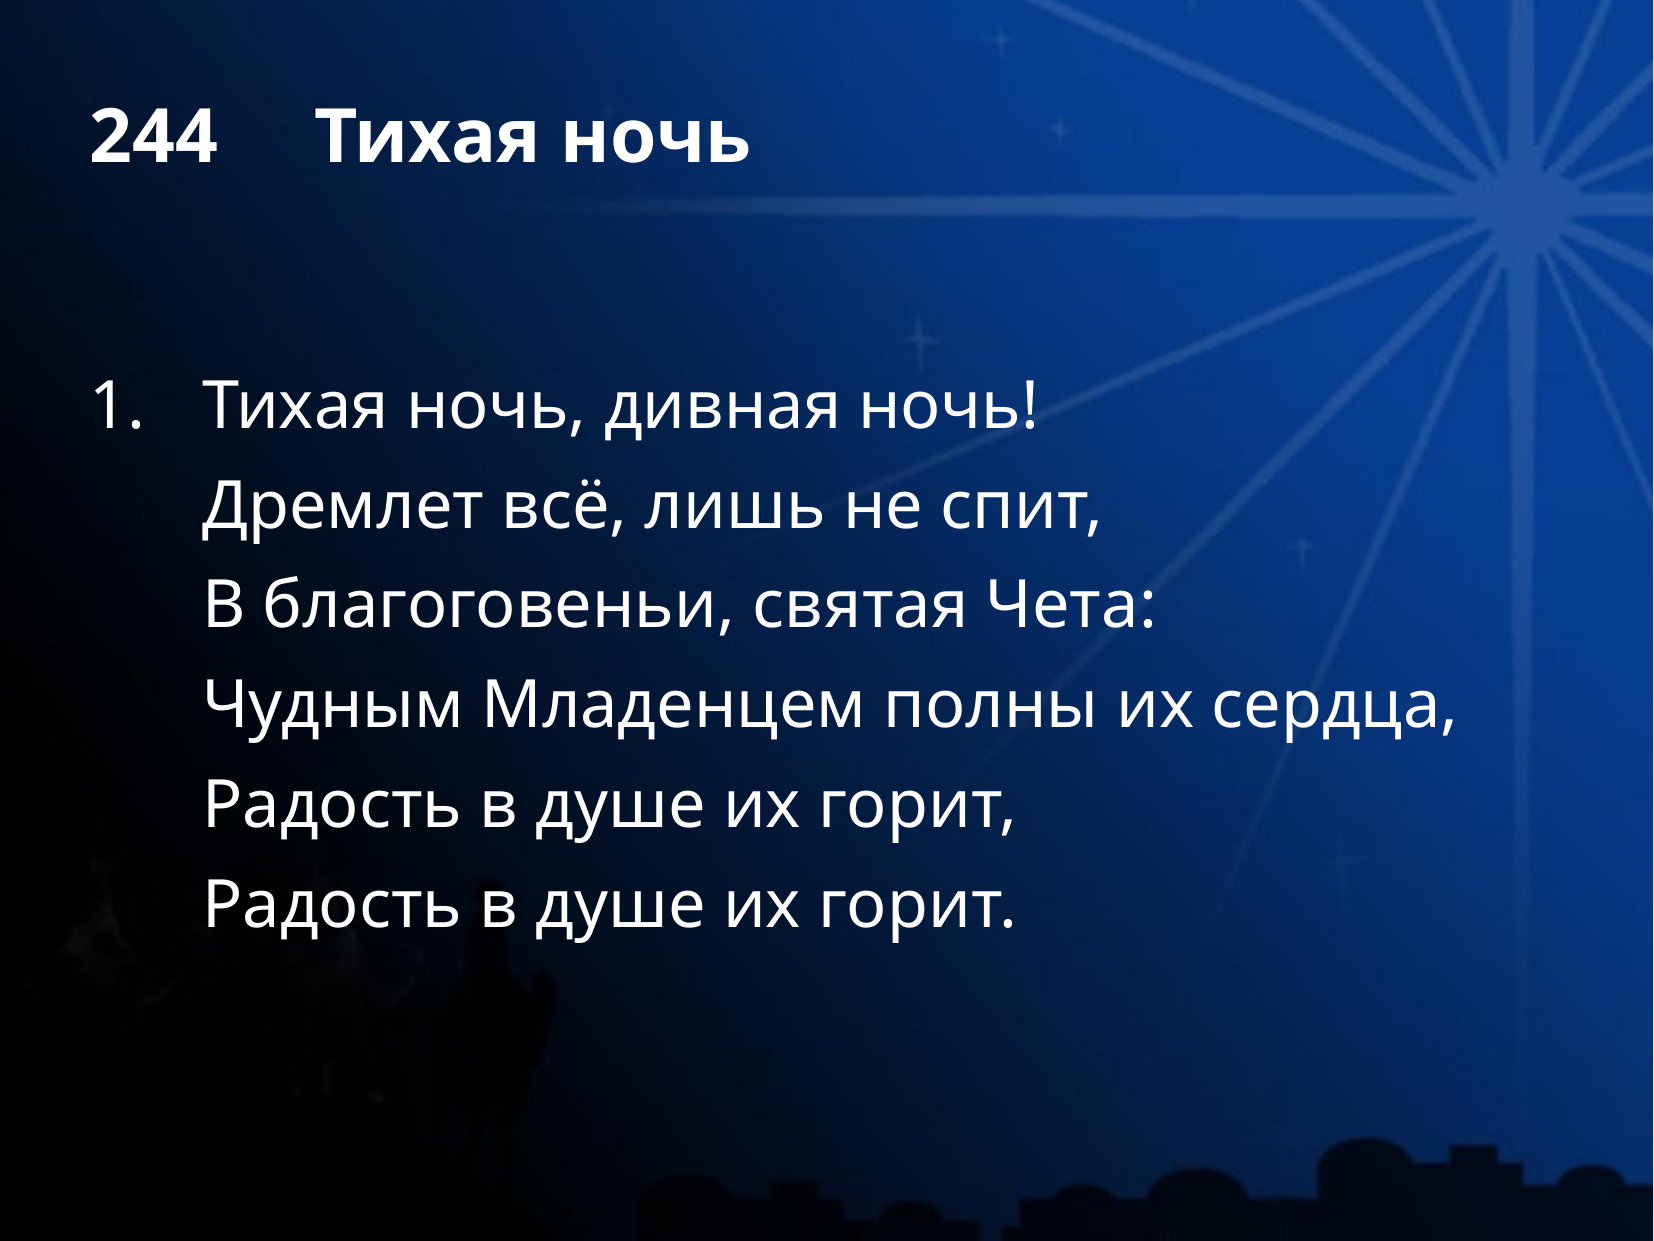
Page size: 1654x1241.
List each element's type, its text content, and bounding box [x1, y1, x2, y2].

picture [0, 0, 1654, 1241]
text_box 1. Тихая ночь, дивная ночь! Дремлет всё, лишь не спит, В благоговеньи, святая Чета: Чудным Младенцем полны их сердца, Радость в душе их горит, Радость в душе их горит. [75, 188, 1576, 1163]
text_box 244 Тихая ночь [75, 75, 1576, 188]
